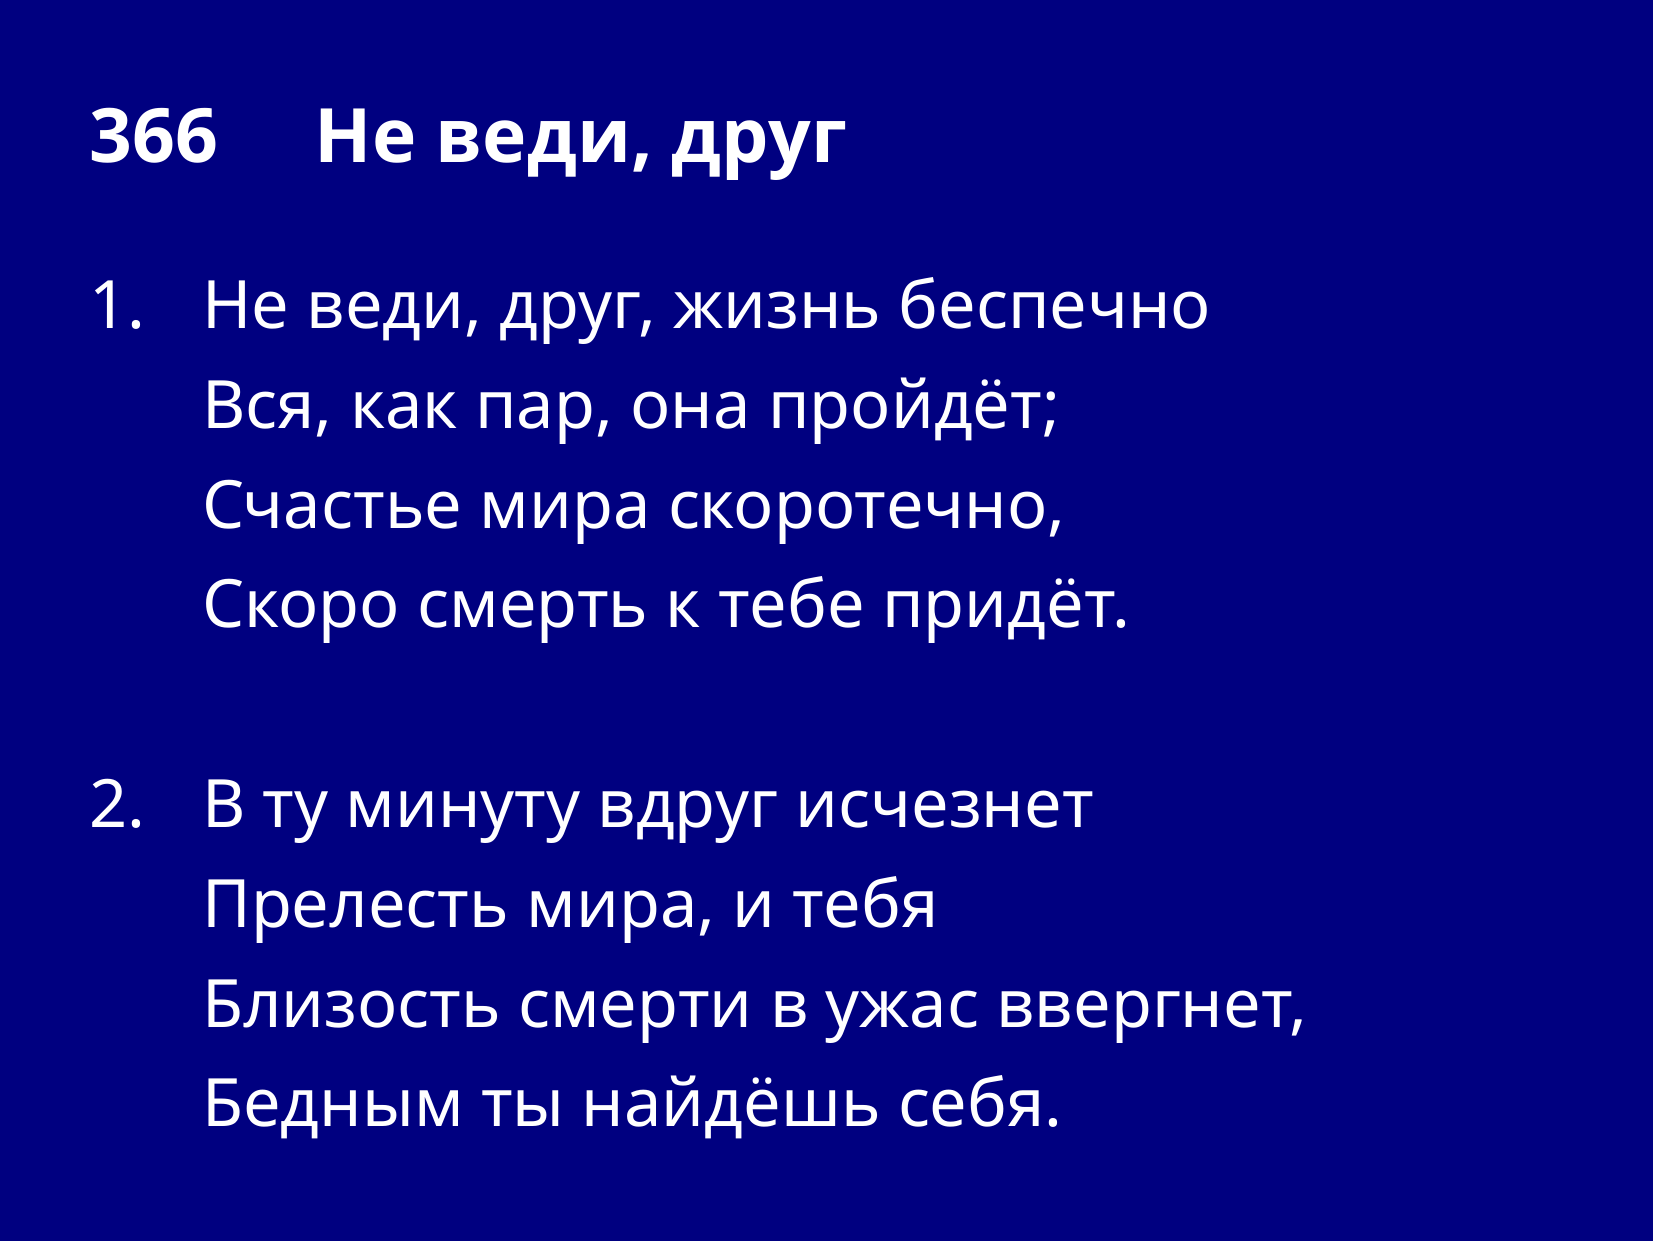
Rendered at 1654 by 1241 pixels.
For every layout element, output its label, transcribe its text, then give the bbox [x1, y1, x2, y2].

text_box 366 Не веди, друг [75, 75, 1576, 188]
text_box 1. Не веди, друг, жизнь беспечно Вся, как пар, она пройдёт; Счастье мира скоротечно, Скоро смерть к тебе придёт. 2. В ту минуту вдруг исчезнет Прелесть мира, и тебя Близость смерти в ужас ввергнет, Бедным ты найдёшь себя. [75, 188, 1576, 1163]
